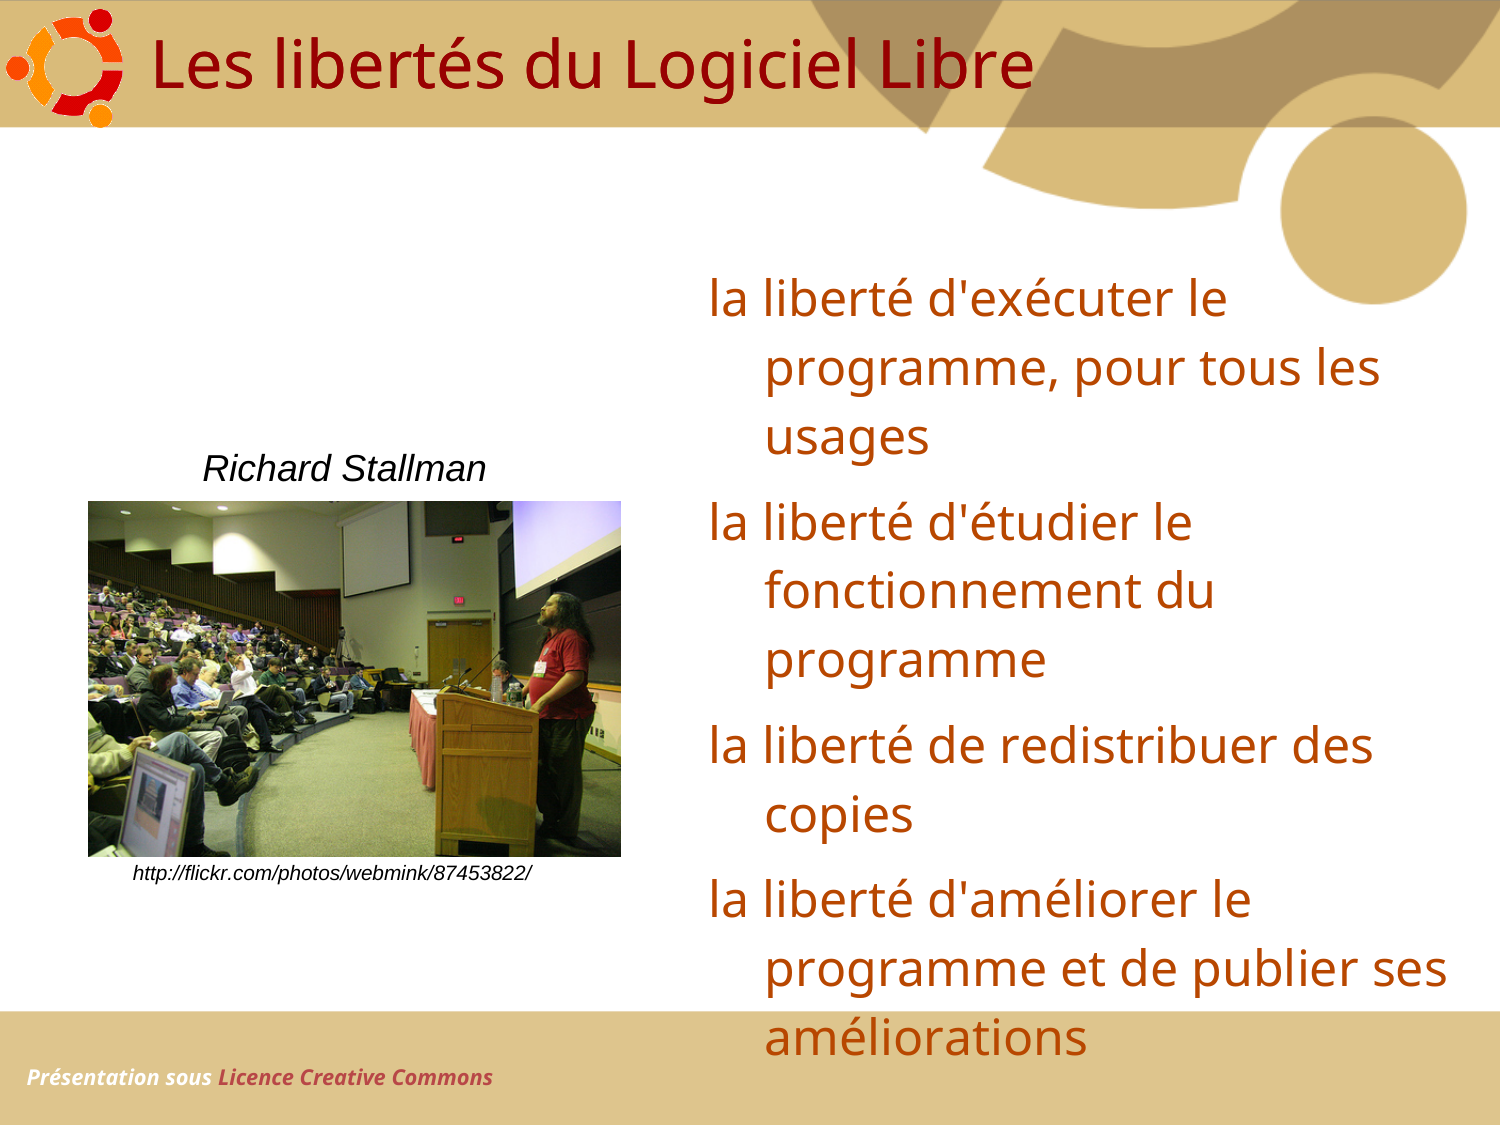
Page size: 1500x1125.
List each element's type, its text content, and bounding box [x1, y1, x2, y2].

title Les libertés du Logiciel Libre [135, 0, 1417, 159]
picture [0, 0, 1500, 857]
text_box http://flickr.com/photos/webmink/87453822/ [118, 856, 562, 895]
text_box Richard Stallman [187, 442, 502, 500]
list la liberté d'exécuter le programme, pour tous les usages la liberté d'étudier le fonctionnement du programme la liberté de redistribuer des copies la liberté d'améliorer le programme et de publier ses améliorations [708, 262, 1477, 1035]
